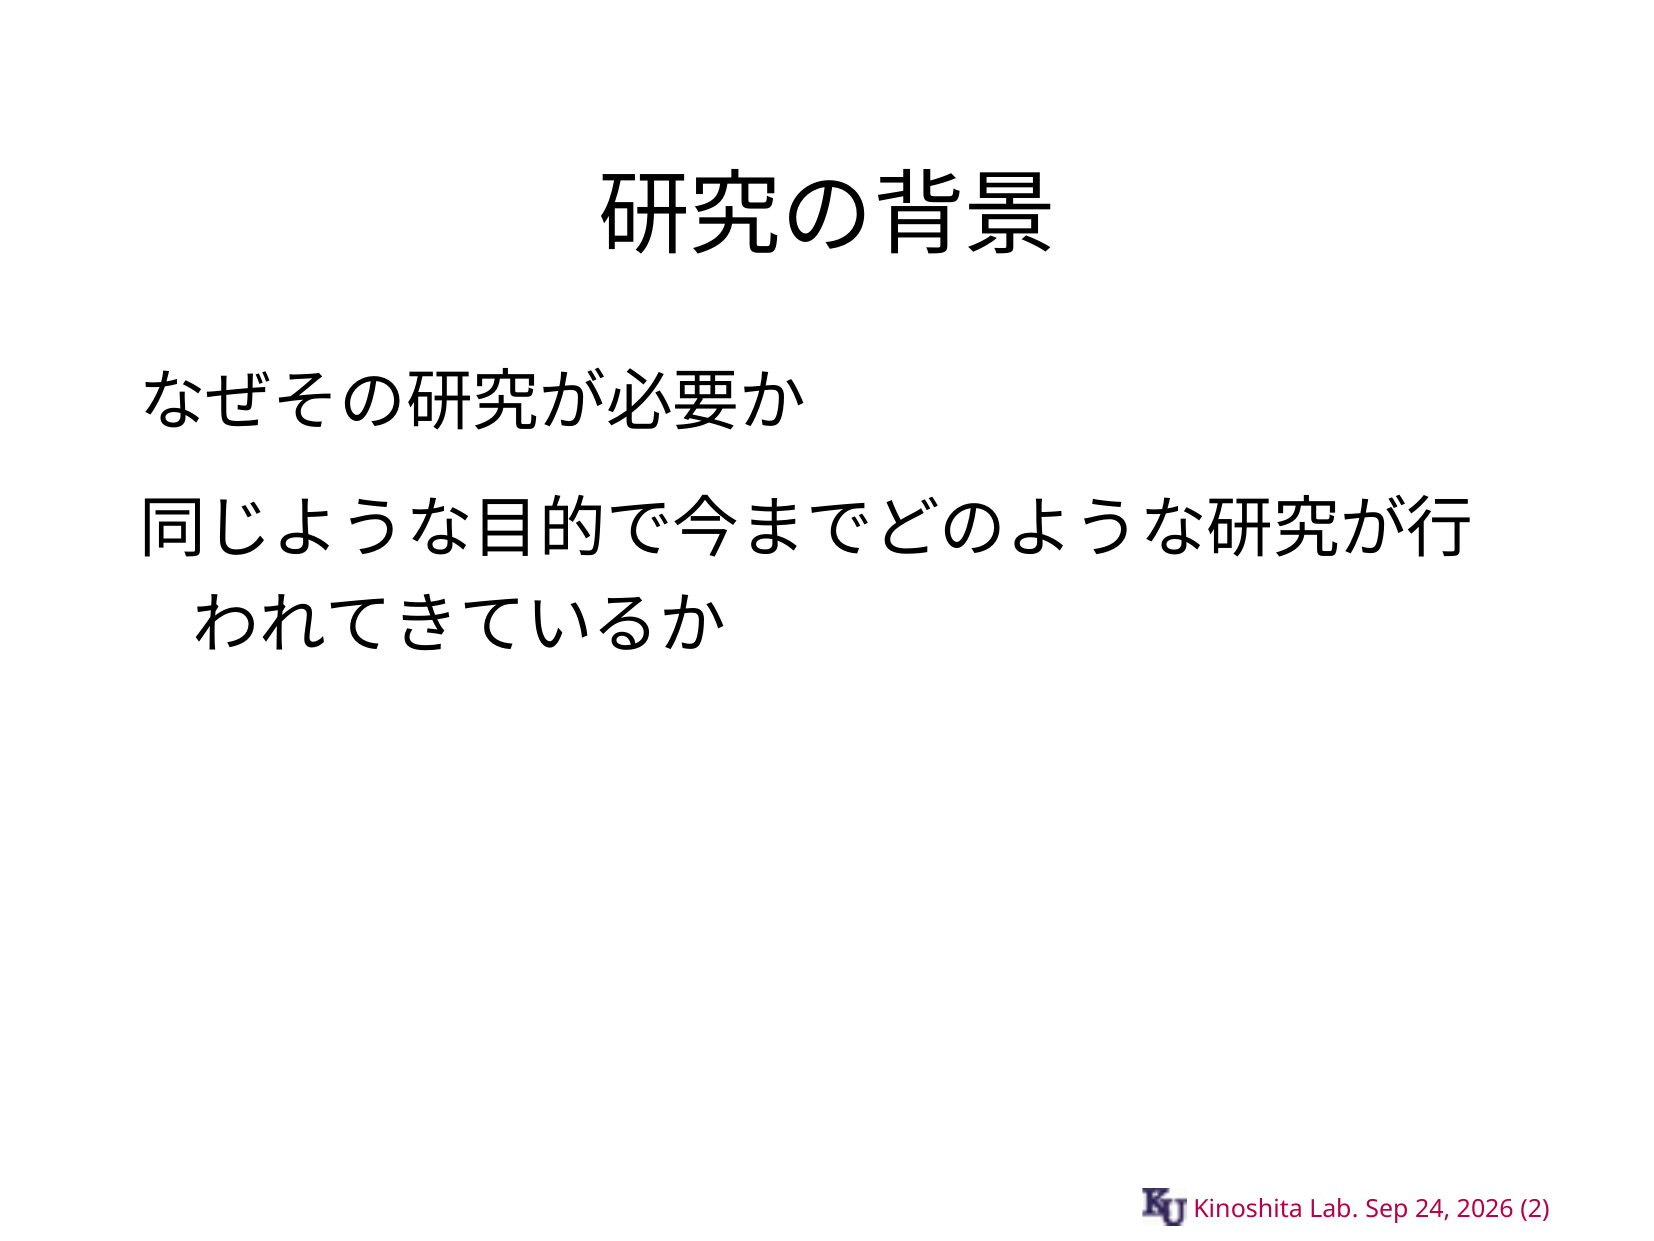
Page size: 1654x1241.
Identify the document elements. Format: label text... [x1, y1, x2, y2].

picture [1142, 1188, 1187, 1226]
title 研究の背景 [121, 102, 1534, 311]
list なぜその研究が必要か 同じような目的で今までどのような研究が行われてきているか [121, 347, 1534, 1129]
